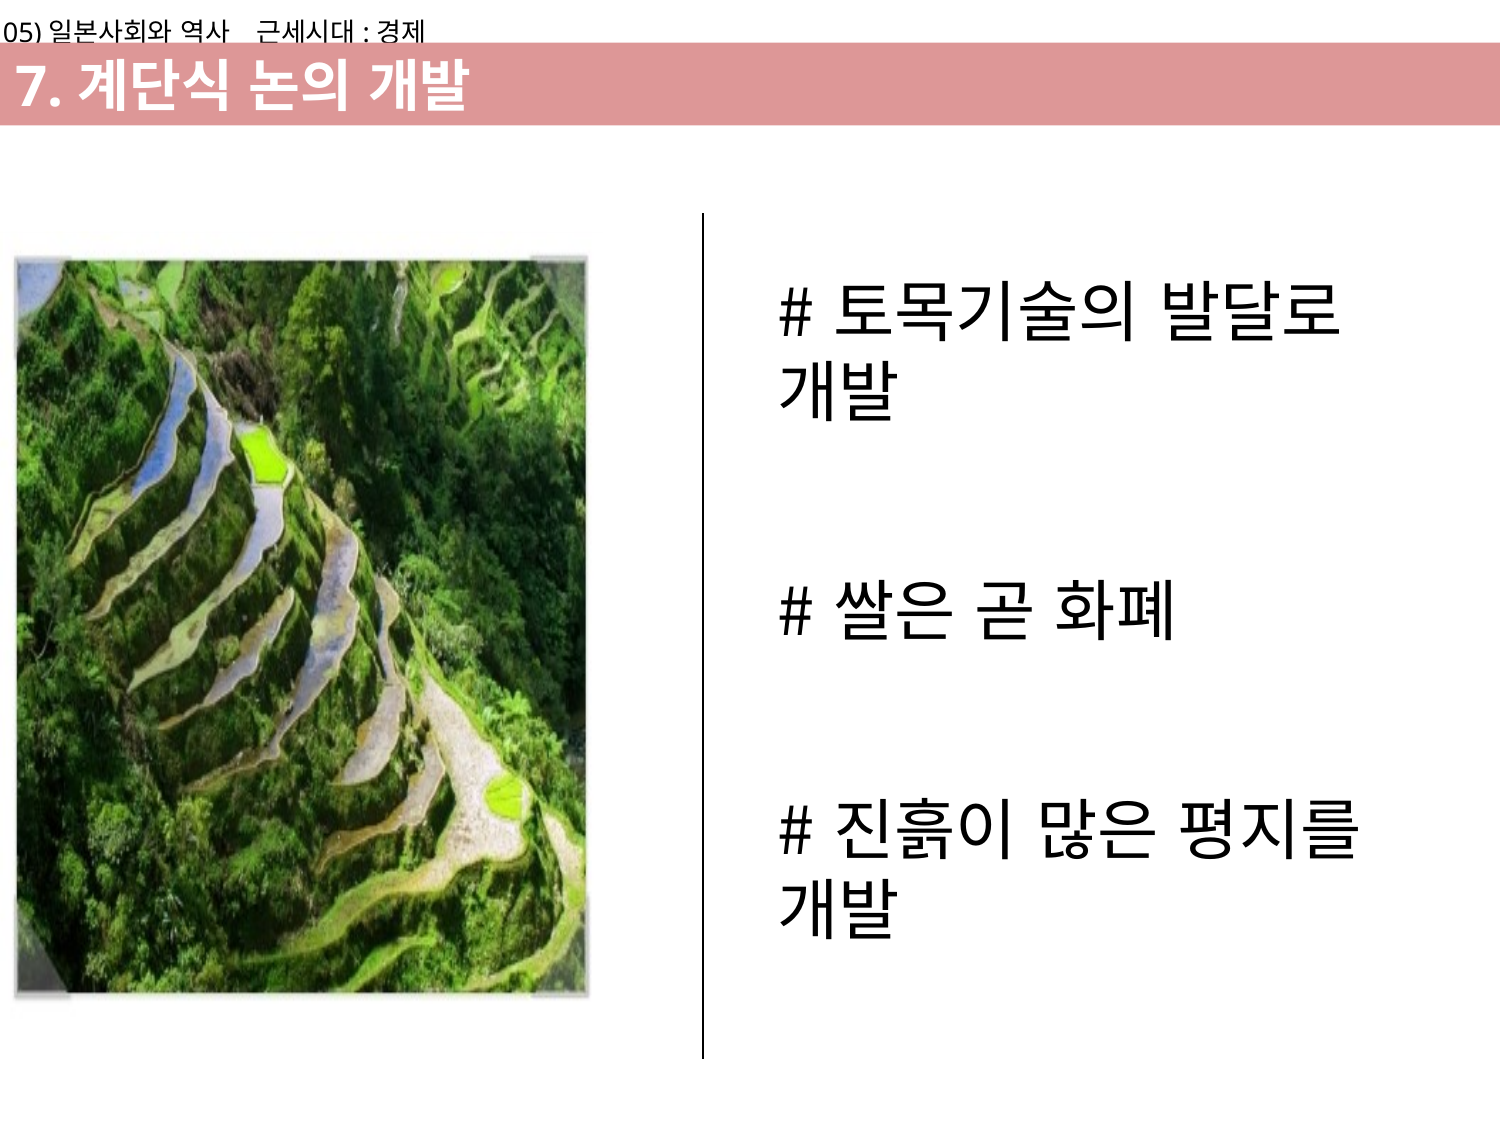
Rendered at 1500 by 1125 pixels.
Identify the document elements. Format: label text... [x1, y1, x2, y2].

picture [0, 231, 603, 1024]
text_box 7. 계단식 논의 개발 [0, 42, 1500, 126]
list # 토목기술의 발달로 개발 # 쌀은 곧 화폐 # 진흙이 많은 평지를 개발 [762, 262, 1425, 1005]
text_box 05) 일본사회와 역사 _ 근세시대 : 경제 [0, 7, 868, 42]
